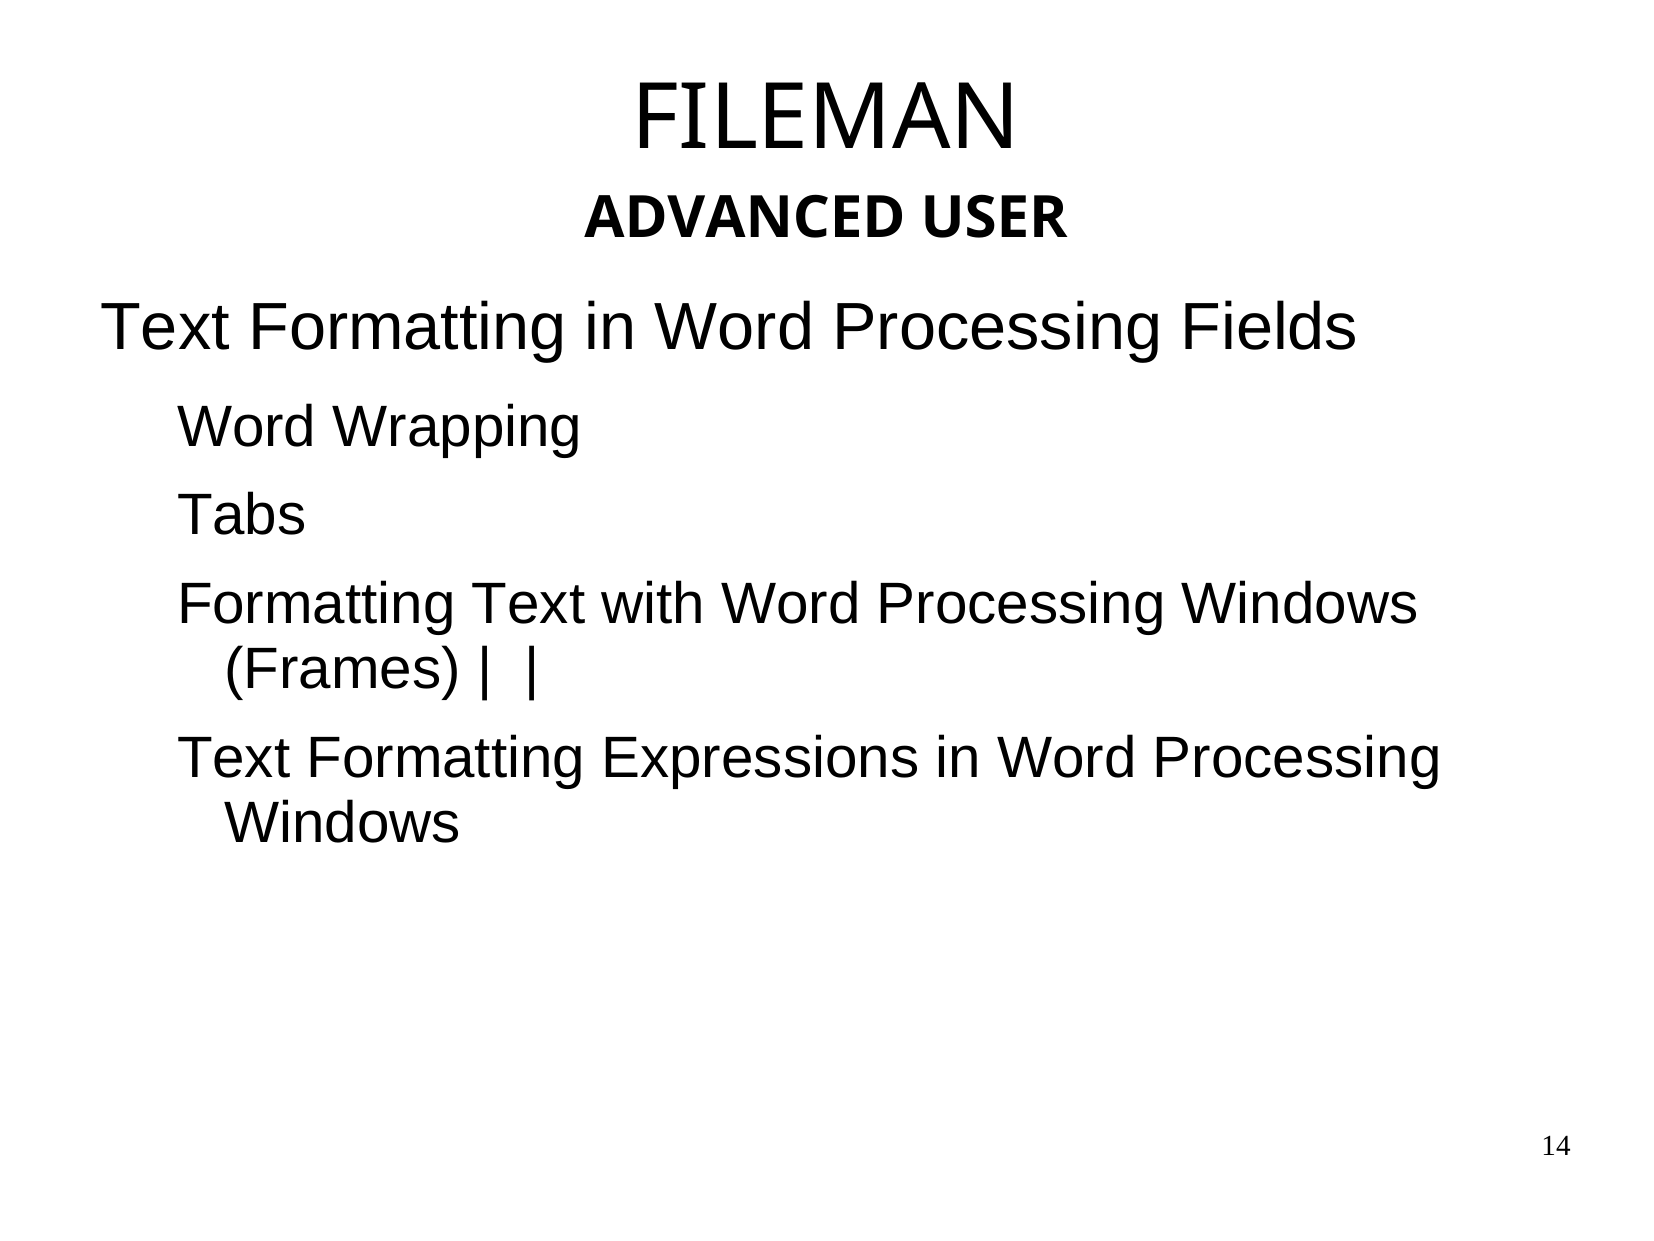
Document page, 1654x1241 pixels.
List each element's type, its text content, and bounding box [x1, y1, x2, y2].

list Text Formatting in Word Processing Fields Word Wrapping Tabs Formatting Text with Word Processing Windows (Frames) | | Text Formatting Expressions in Word Processing Windows [82, 289, 1570, 1092]
title FILEMAN ADVANCED USER [82, 35, 1570, 270]
